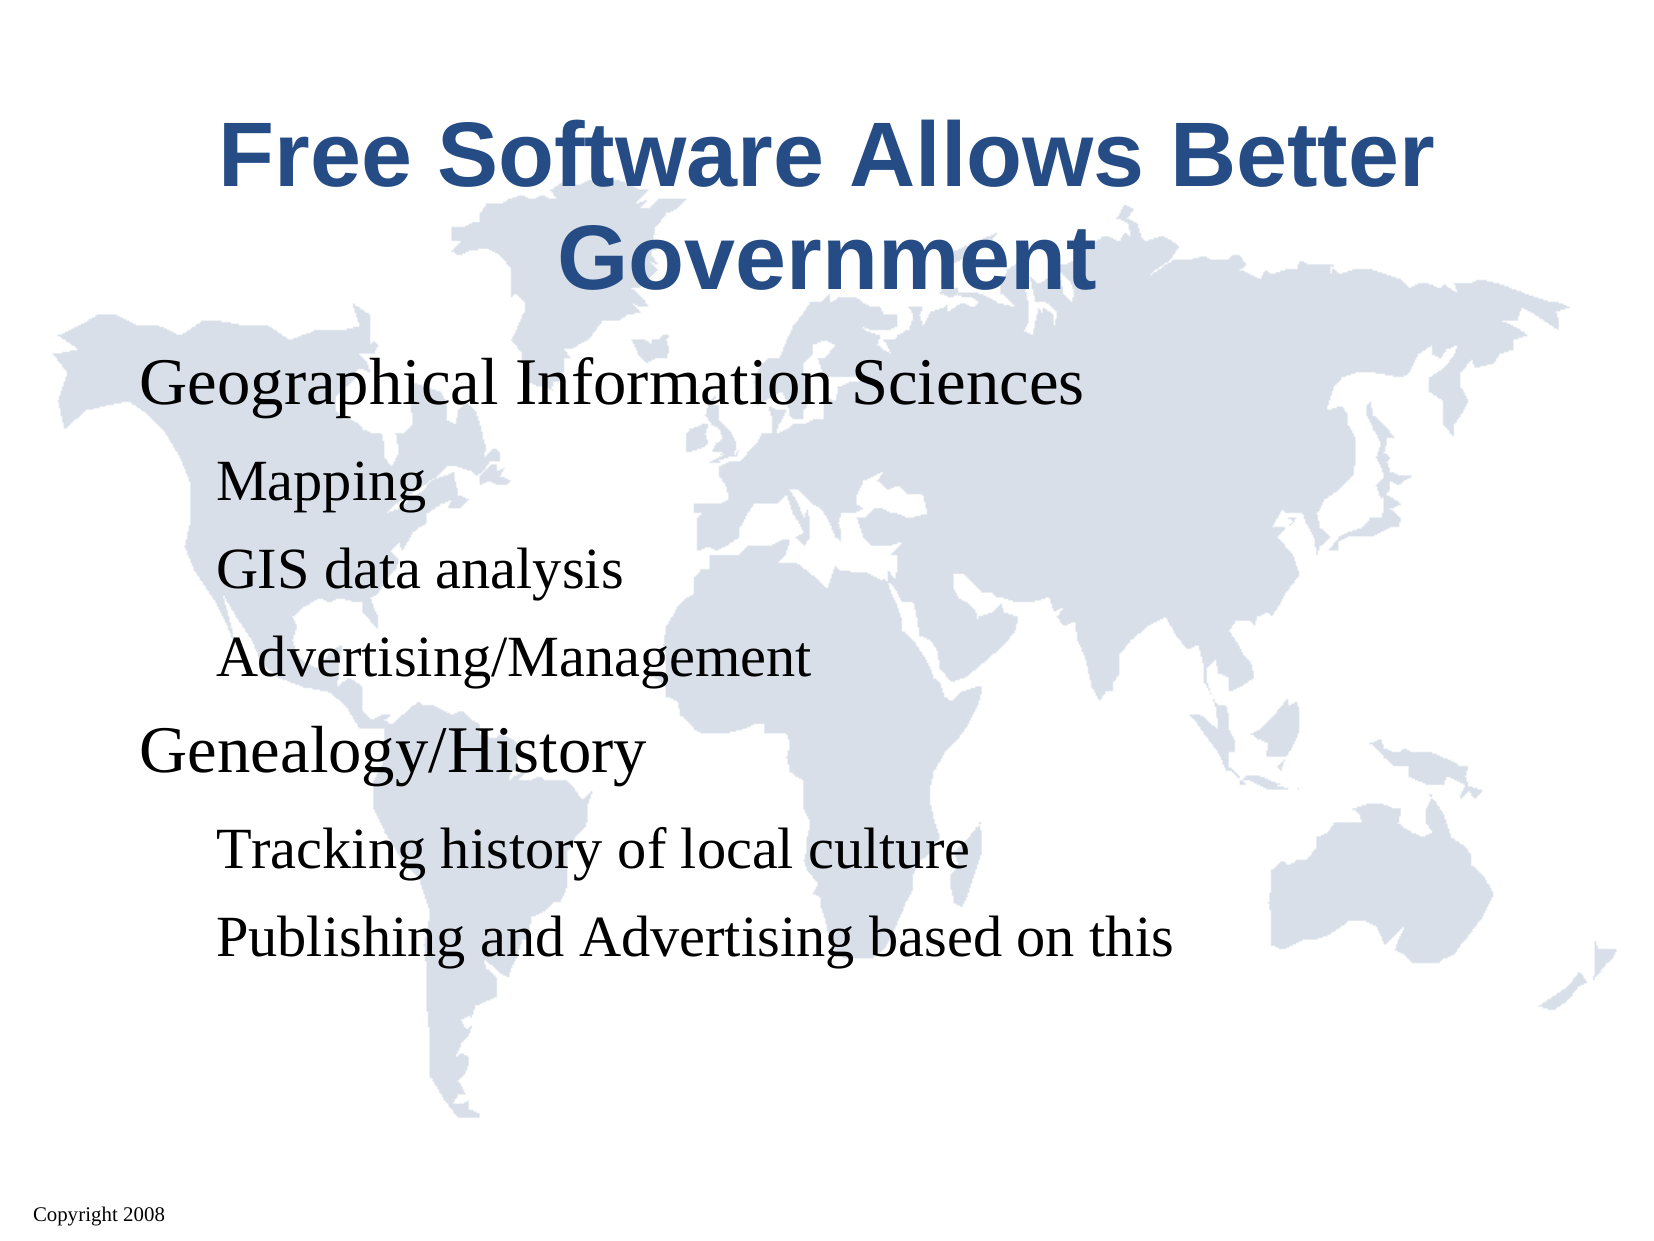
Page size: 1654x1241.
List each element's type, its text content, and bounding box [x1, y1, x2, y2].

picture [28, 99, 1645, 1154]
title Free Software Allows Better Government [121, 99, 1534, 314]
list Geographical Information Sciences Mapping GIS data analysis Advertising/Management Genealogy/History Tracking history of local culture Publishing and Advertising based on this [121, 344, 1534, 1127]
